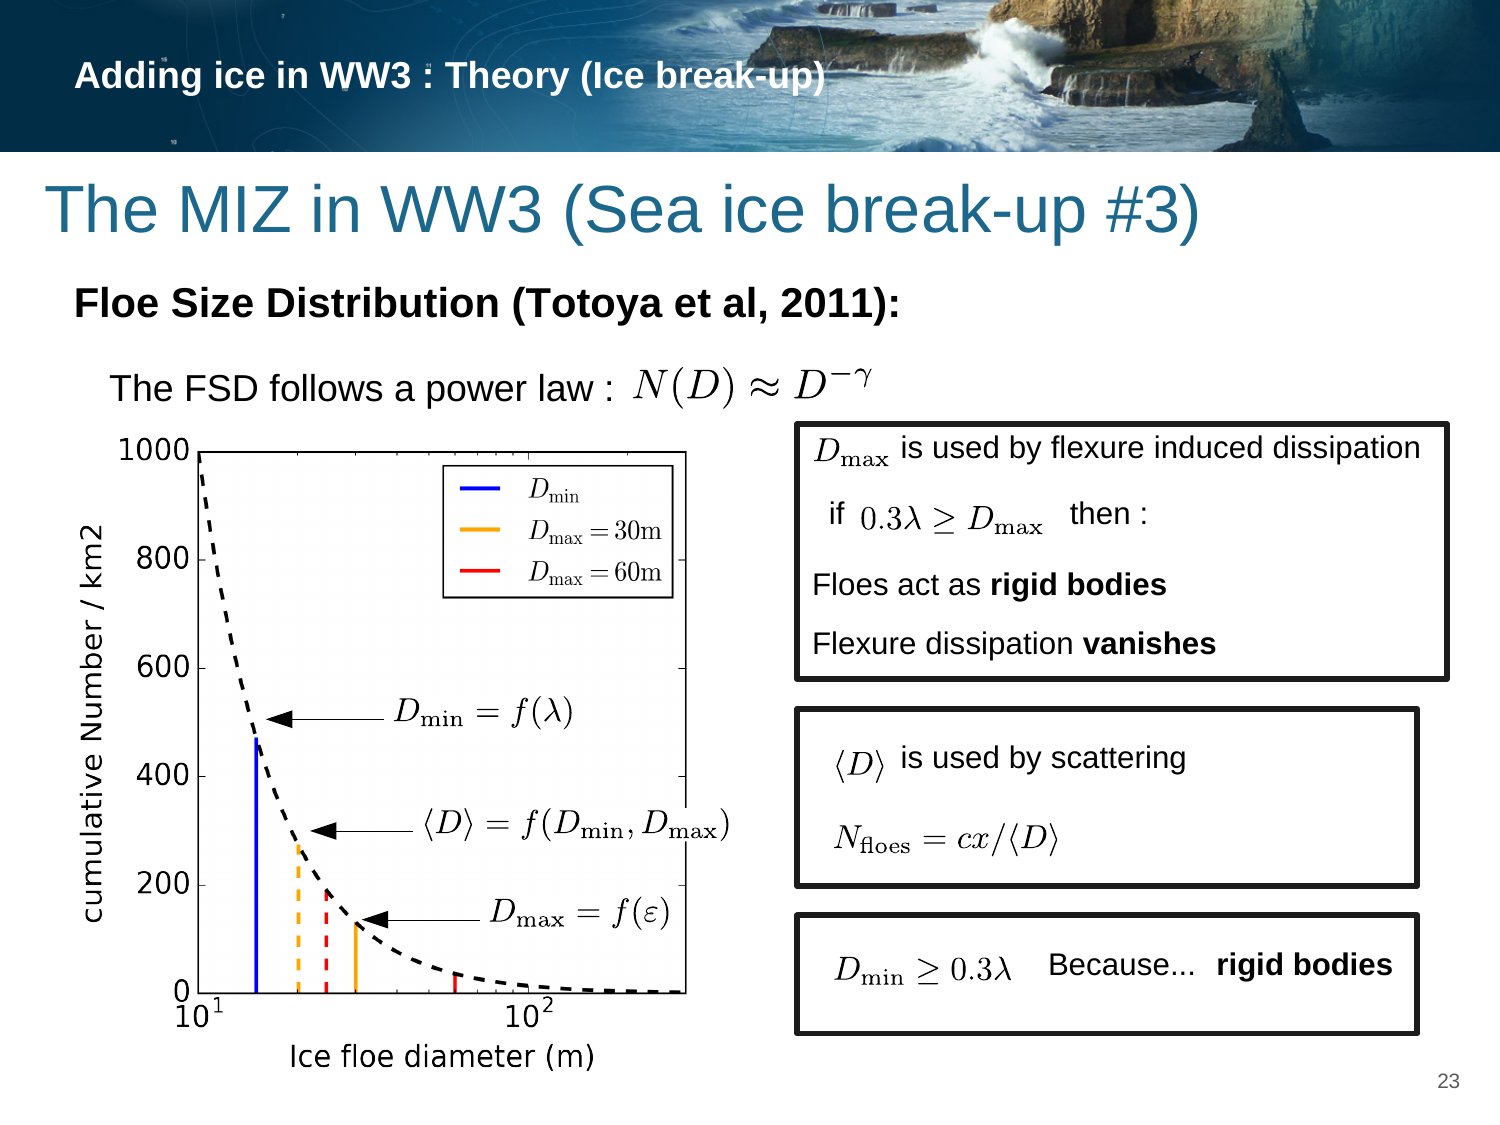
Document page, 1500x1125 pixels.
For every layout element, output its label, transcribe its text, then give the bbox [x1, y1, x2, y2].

text_box Floe Size Distribution (Totoya et al, 2011): [59, 265, 1477, 354]
text_box [886, 505, 1043, 535]
title The MIZ in WW3 (Sea ice break-up #3) [29, 118, 1300, 294]
text_box Floes act as rigid bodies [800, 561, 1190, 614]
title Adding ice in WW3 : Theory (Ice break-up) [59, 29, 857, 119]
picture [0, 0, 1500, 152]
text_box is used by flexure induced dissipation [885, 427, 1444, 477]
text_box The FSD follows a power law : [59, 354, 1477, 555]
text_box [832, 749, 885, 784]
text_box if [805, 489, 886, 543]
text_box Because... [1033, 941, 1201, 994]
text_box Flexure dissipation vanishes [800, 620, 1359, 673]
text_box then : [1054, 489, 1444, 543]
text_box [832, 823, 1061, 857]
text_box The FSD follows a power law : [800, 427, 1444, 555]
text_box [812, 438, 885, 467]
text_box is used by scattering [885, 734, 1241, 787]
text_box [832, 956, 1013, 985]
text_box [631, 363, 874, 409]
text_box [392, 696, 575, 730]
picture [55, 411, 709, 1104]
text_box rigid bodies [1201, 941, 1418, 994]
text_box [421, 808, 732, 842]
text_box [488, 896, 672, 930]
